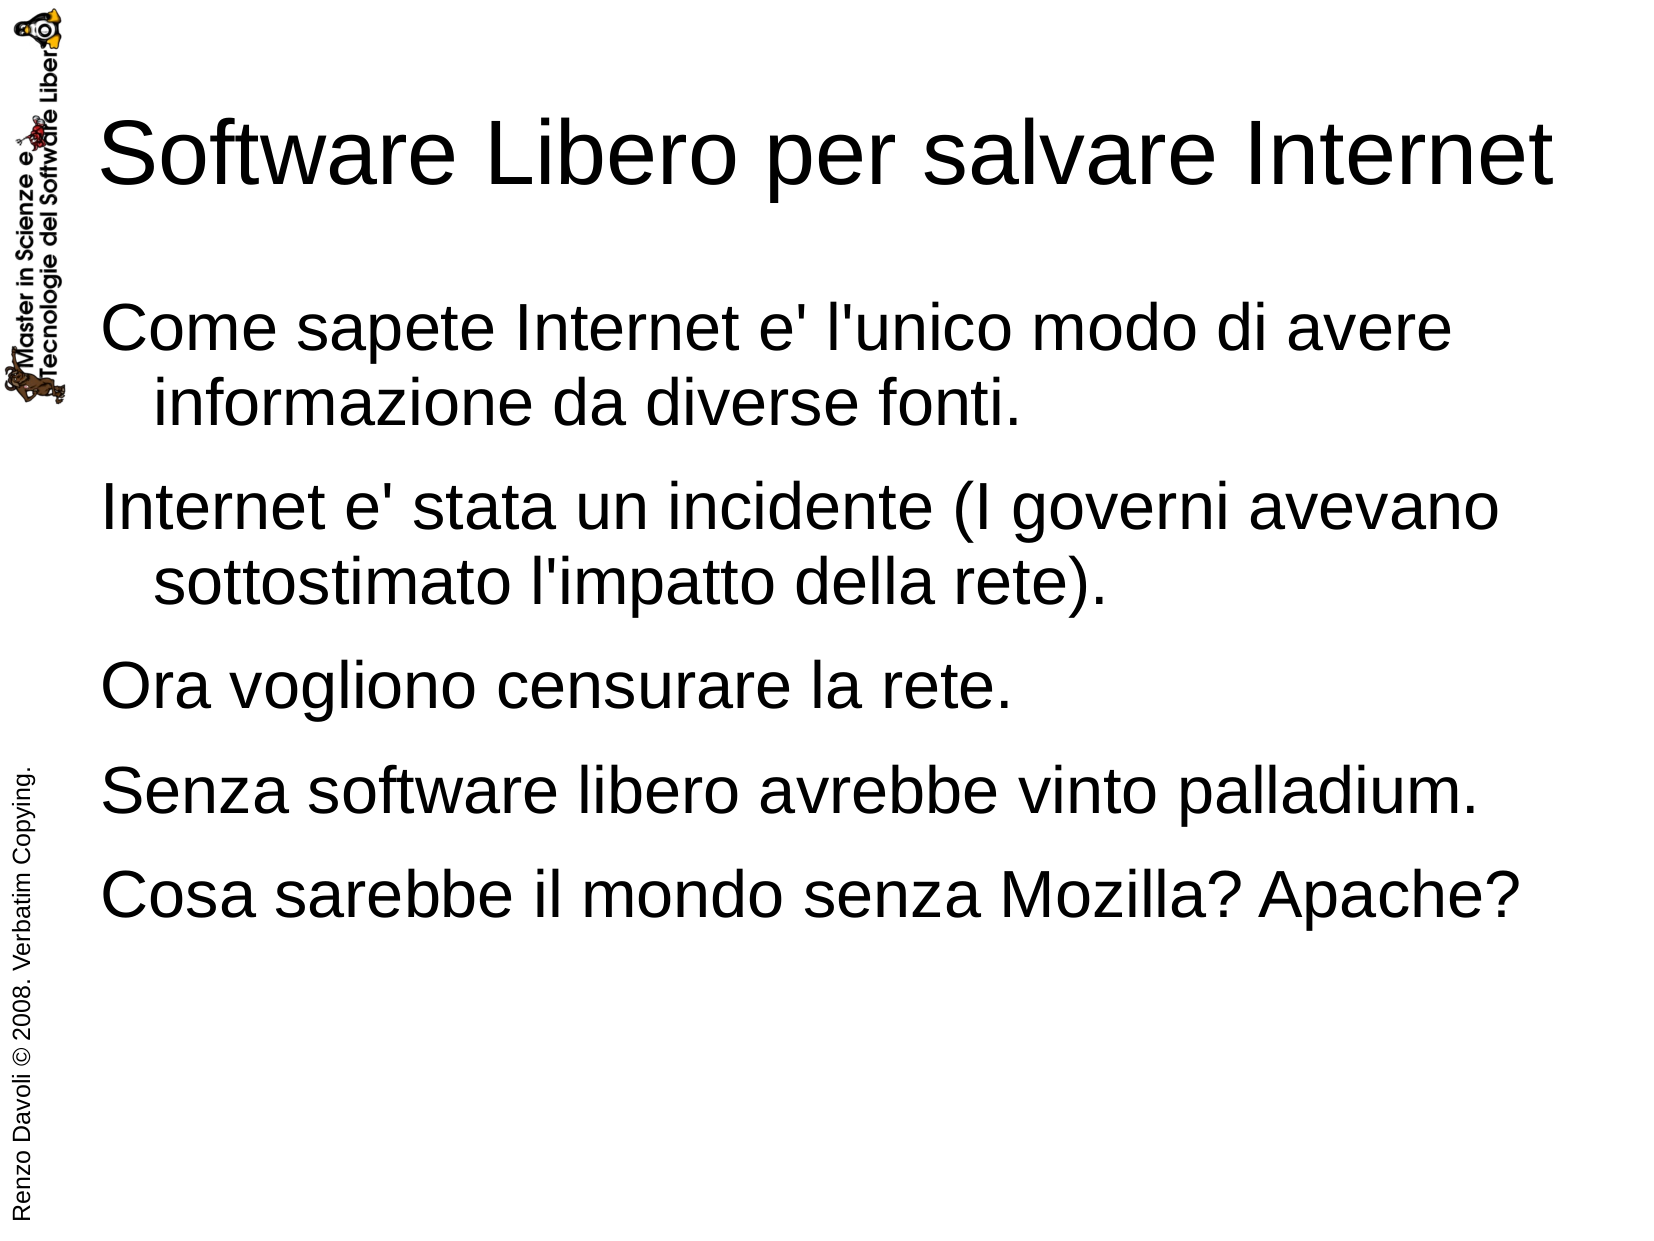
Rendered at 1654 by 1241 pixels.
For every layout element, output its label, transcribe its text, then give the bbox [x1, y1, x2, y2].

title Software Libero per salvare Internet [82, 56, 1571, 250]
picture [1, 2, 69, 413]
list Come sapete Internet e' l'unico modo di avere informazione da diverse fonti. Internet e' stata un incidente (I governi avevano sottostimato l'impatto della rete). Ora vogliono censurare la rete. Senza software libero avrebbe vinto palladium. Cosa sarebbe il mondo senza Mozilla? Apache? [82, 290, 1571, 1094]
